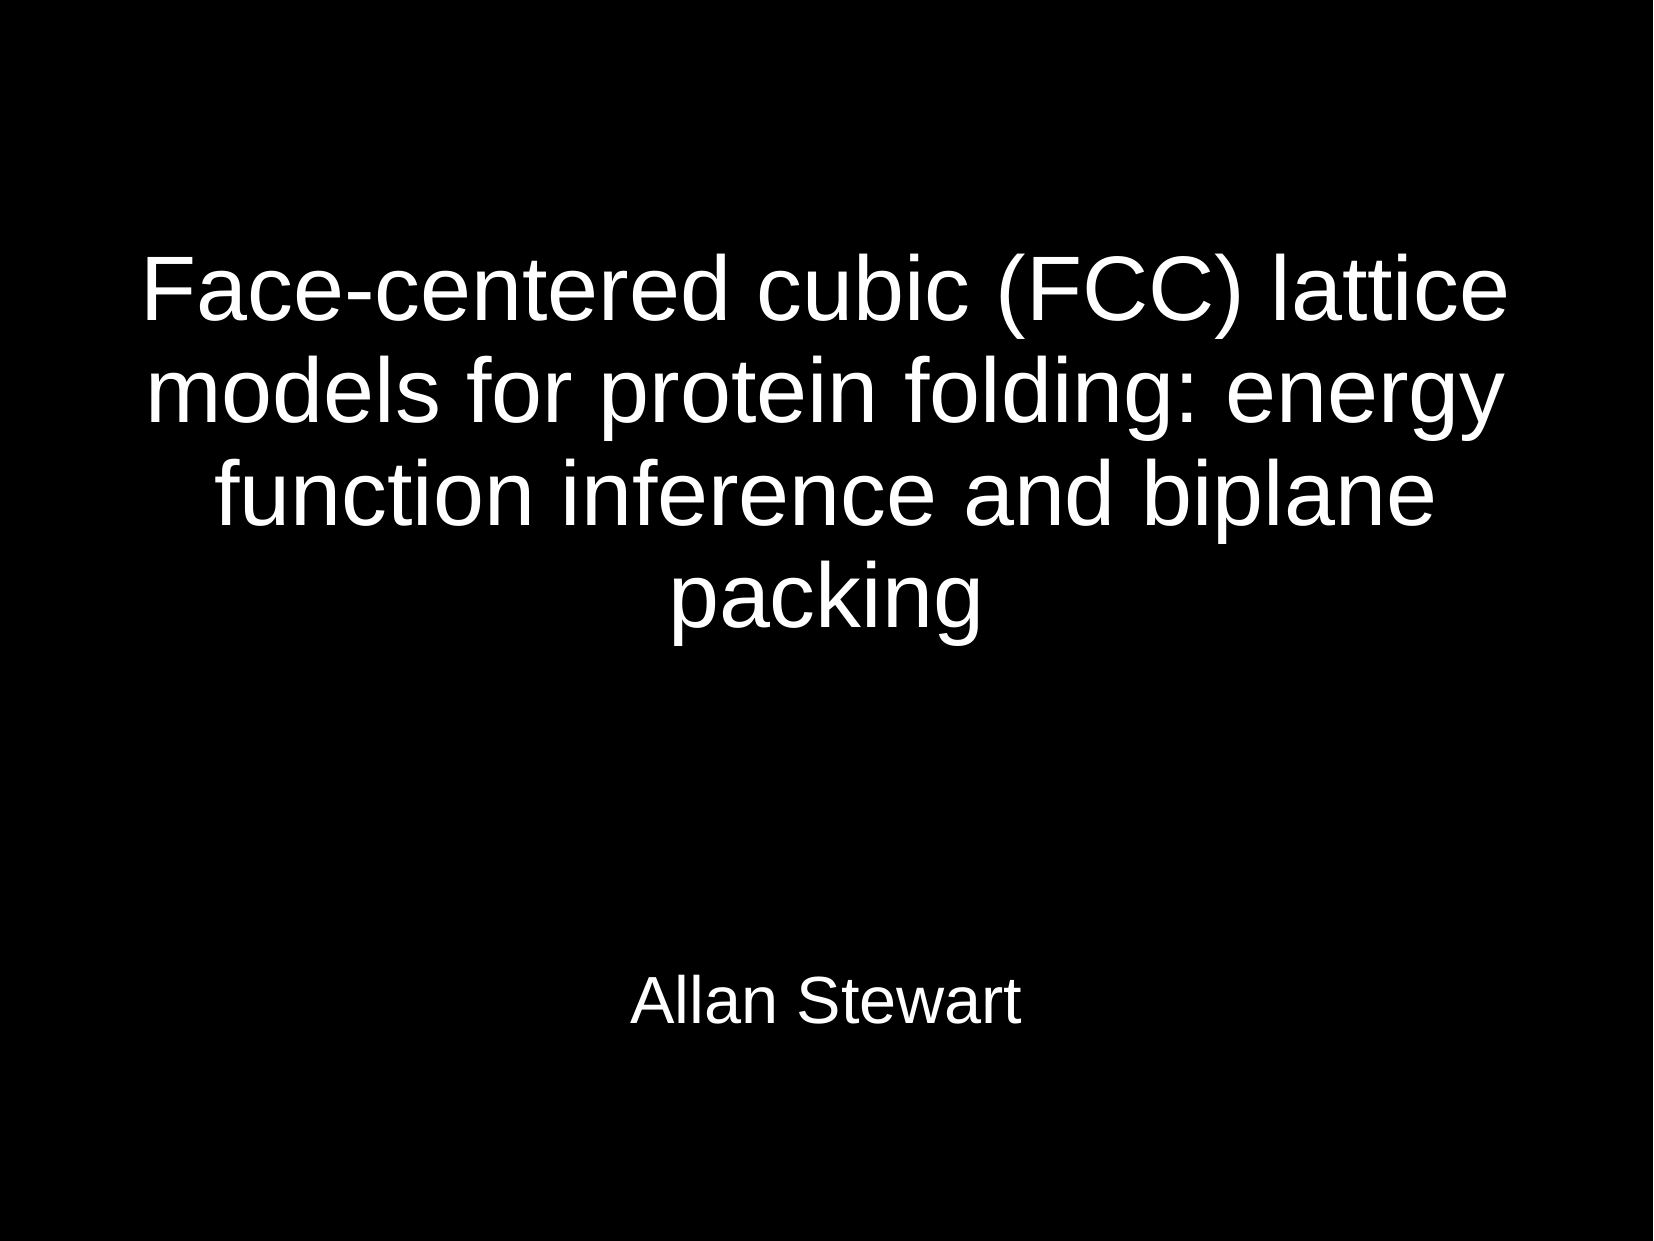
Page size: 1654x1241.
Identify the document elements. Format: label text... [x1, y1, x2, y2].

subtitle Allan Stewart [82, 900, 1571, 1102]
title Face-centered cubic (FCC) lattice models for protein folding: energy function inference and biplane packing [82, 237, 1571, 648]
